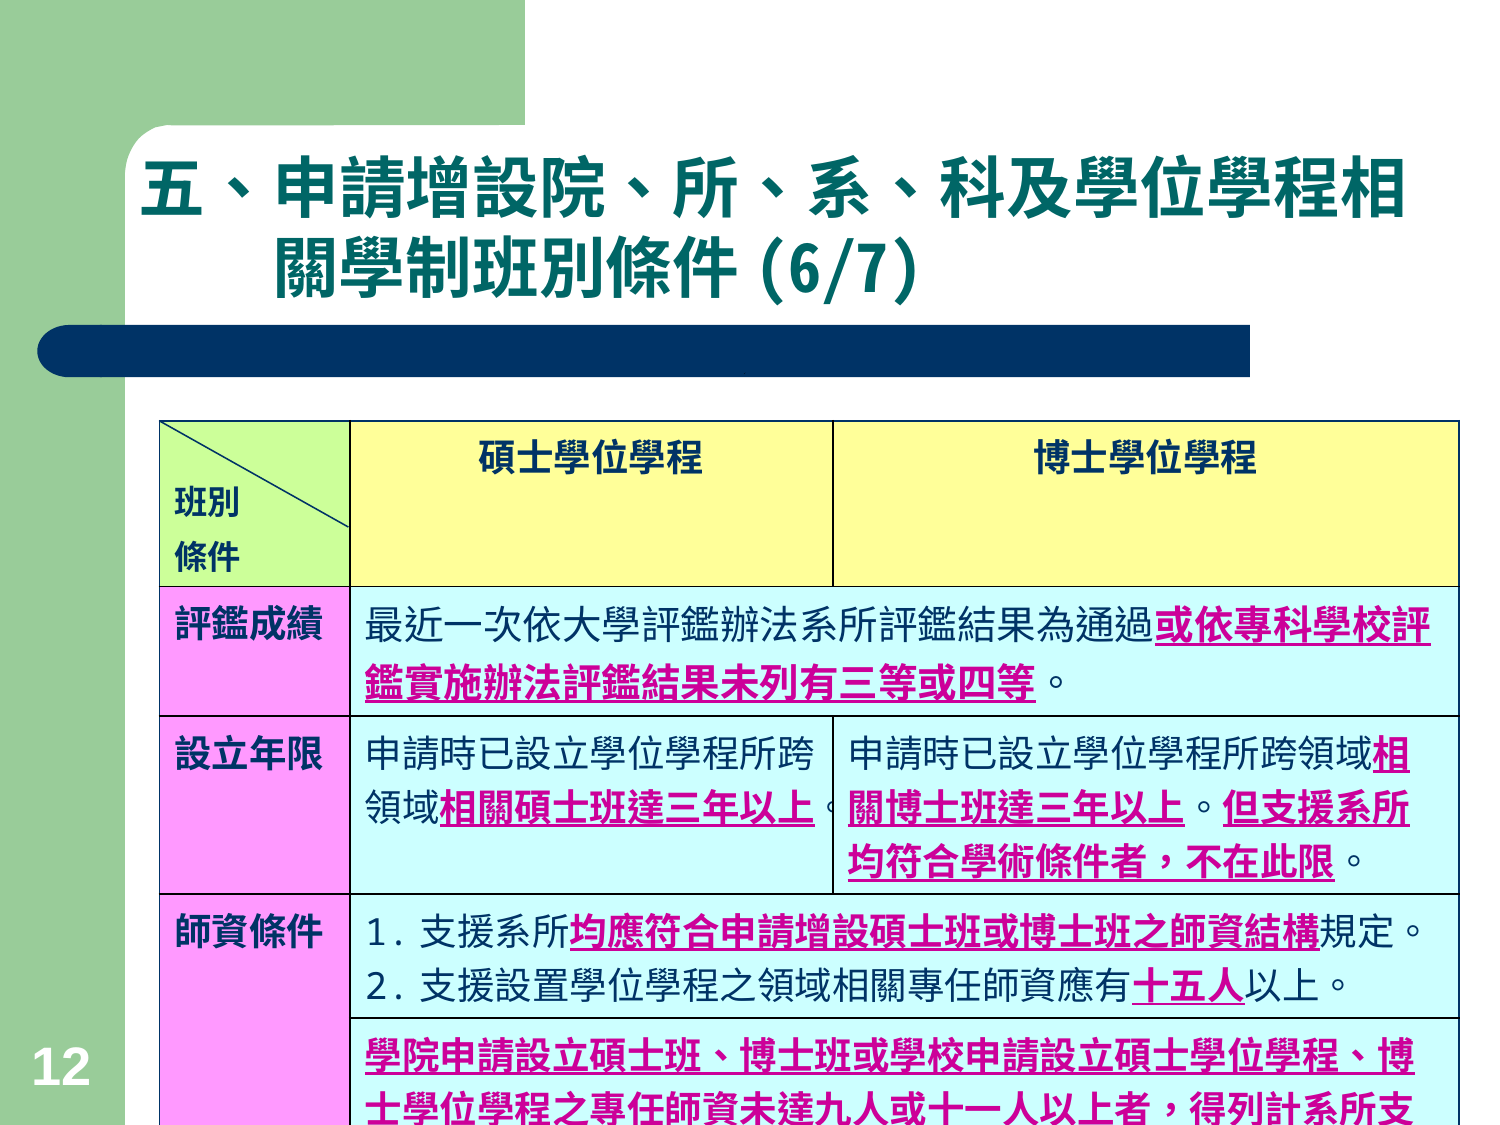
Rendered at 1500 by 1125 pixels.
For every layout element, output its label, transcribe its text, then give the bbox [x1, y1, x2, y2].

table_header 班別 條件 [160, 423, 349, 586]
slide_number <編號> [13, 1023, 111, 1105]
table_cell 1.支援系所均應符合申請增設碩士班或博士班之師資結構規定。 2.支援設置學位學程之領域相關專任師資應有十五人以上。 [351, 895, 1458, 1017]
table_cell 申請時已設立學位學程所跨領域相關博士班達三年以上。但支援系所均符合學術條件者，不在此限。 [834, 717, 1458, 893]
table_header 班別 條件 [165, 422, 349, 525]
table_cell 評鑑成績 [160, 587, 349, 715]
table_header 碩士學位學程 [351, 422, 832, 586]
table_header 博士學位學程 [834, 422, 1458, 586]
table_cell 最近一次依大學評鑑辦法系所評鑑結果為通過或依專科學校評鑑實施辦法評鑑結果未列有三等或四等。 [351, 587, 1458, 715]
title 五、申請增設院、所、系、科及學位學程相關學制班別條件(6/7) [123, 125, 1424, 313]
table_cell 學院申請設立碩士班、博士班或學校申請設立碩士學位學程、博士學位學程之專任師資未達九人或十一人以上者，得列計系所支援之專任師資。但其實聘及專任師資合計數，仍應符合申請設立碩士學位學程、博士學位學程之規定。 [351, 1019, 1458, 1125]
table_cell 師資條件 [160, 895, 349, 1125]
table_cell 申請時已設立學位學程所跨領域相關碩士班達三年以上。 [351, 717, 832, 893]
table_cell 設立年限 [160, 717, 349, 893]
